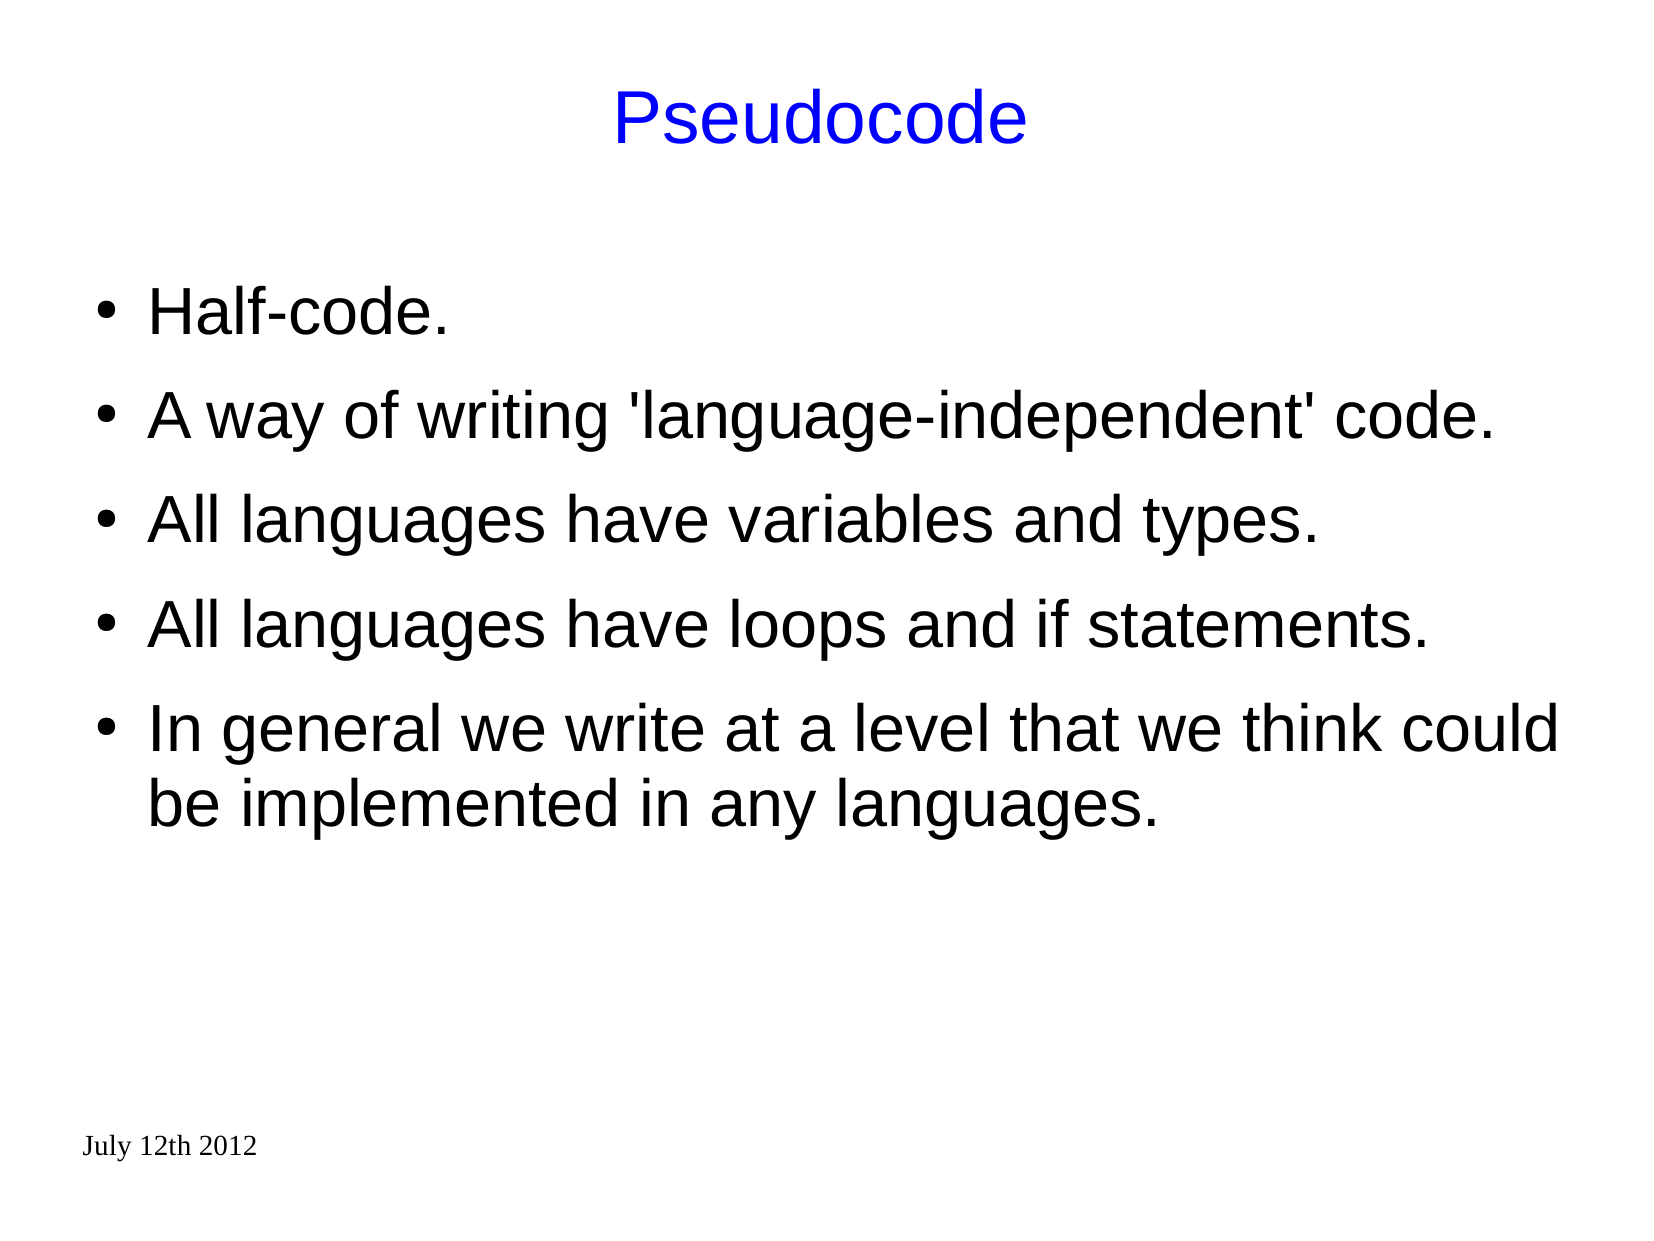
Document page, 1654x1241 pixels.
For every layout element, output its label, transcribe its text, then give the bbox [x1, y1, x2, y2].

list Half-code. A way of writing 'language-independent' code. All languages have variables and types. All languages have loops and if statements. In general we write at a level that we think could be implemented in any languages. [76, 274, 1565, 1093]
title Pseudocode [76, 58, 1565, 178]
